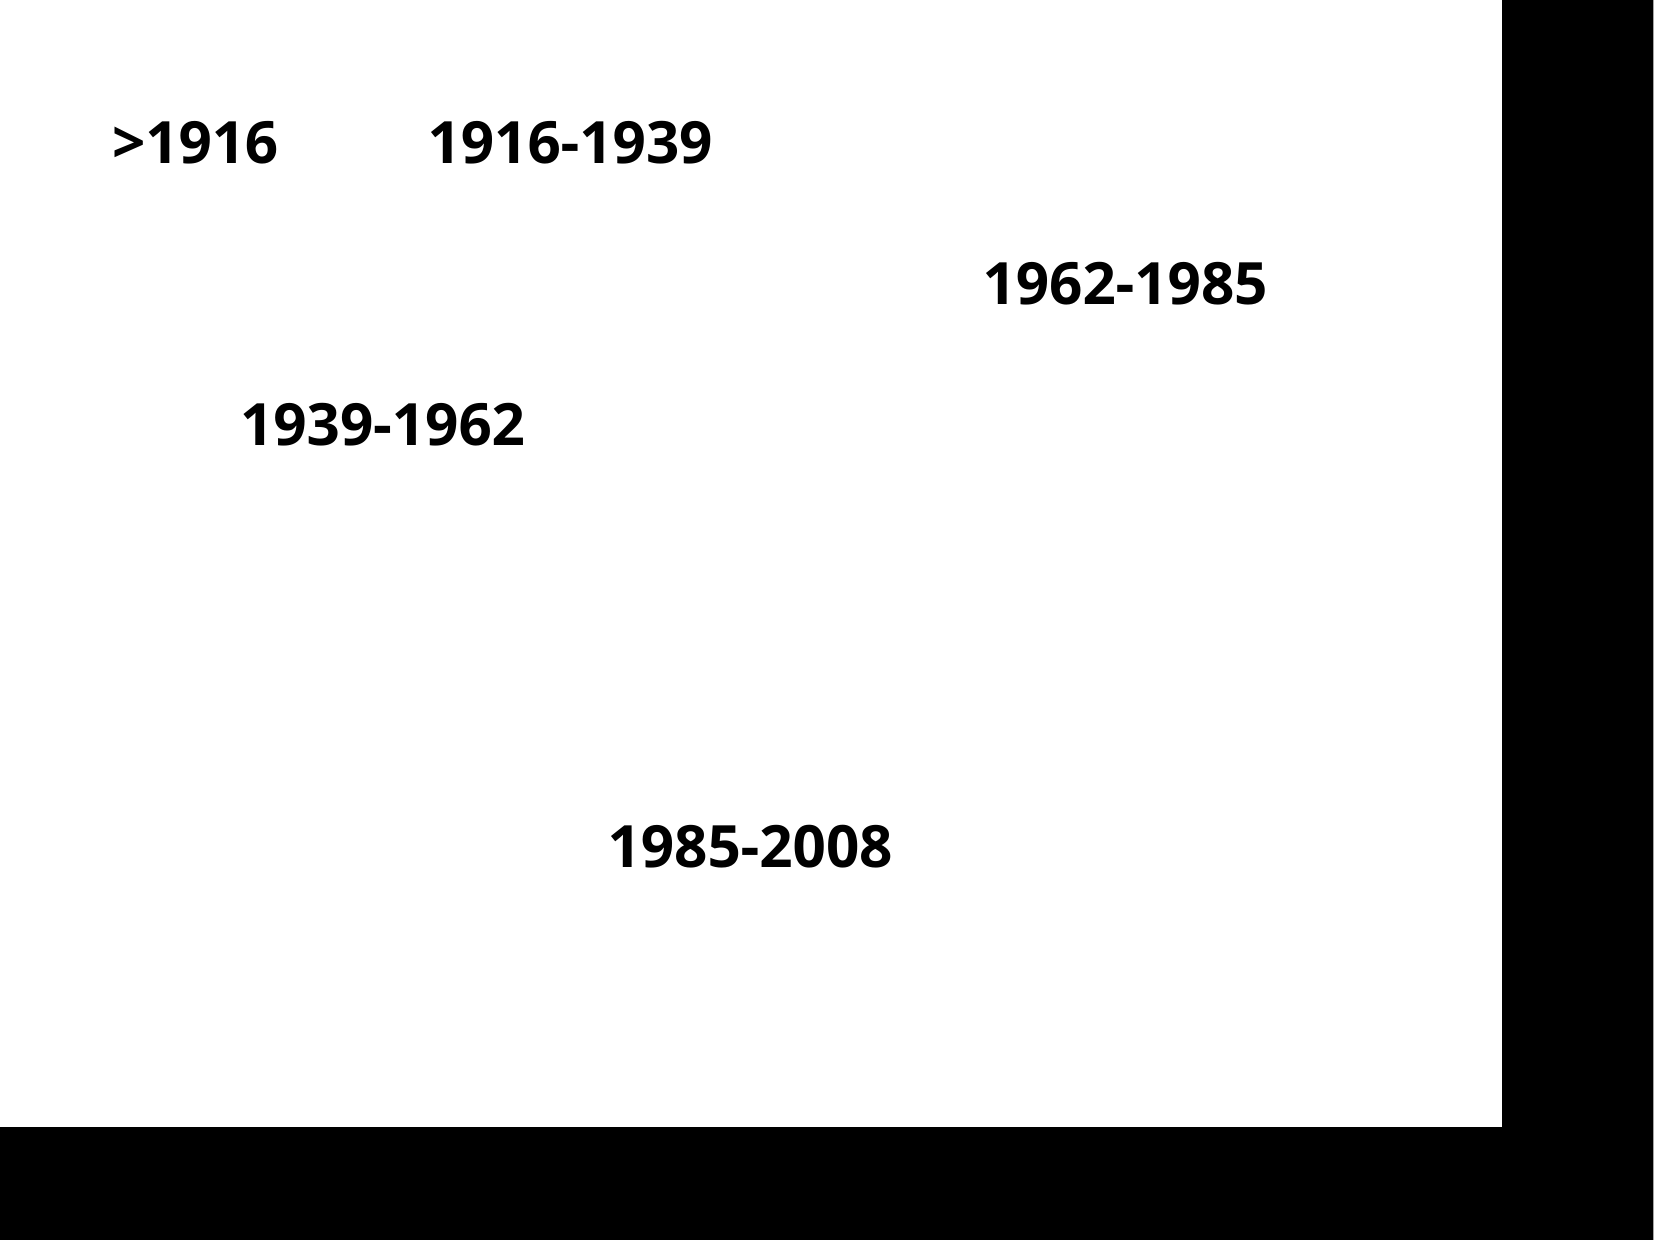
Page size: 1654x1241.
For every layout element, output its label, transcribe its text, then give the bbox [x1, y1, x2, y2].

text_box 1939-1962 [0, 281, 750, 562]
text_box >1916 [0, 0, 375, 281]
text_box 1985-2008 [0, 562, 1501, 1126]
text_box 1962-1985 [750, 0, 1501, 563]
text_box 1916-1939 [375, 0, 750, 282]
